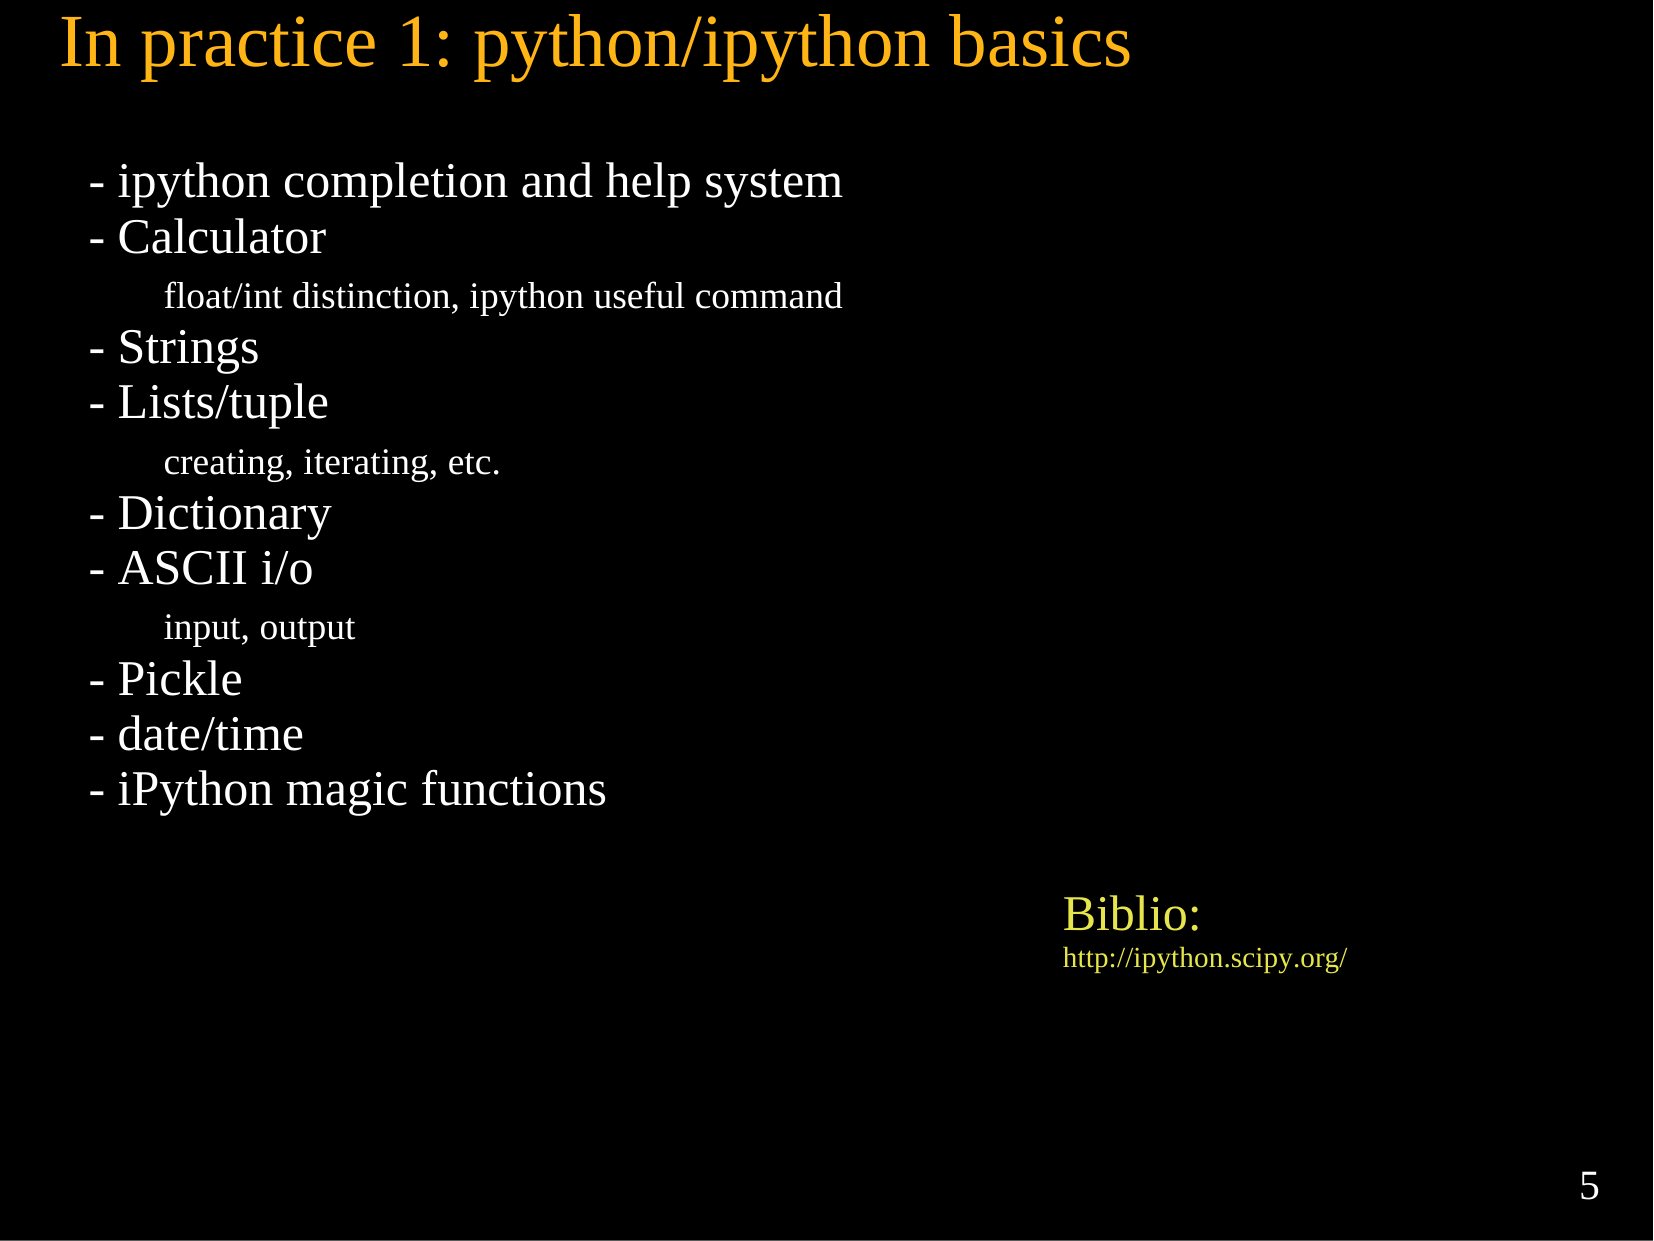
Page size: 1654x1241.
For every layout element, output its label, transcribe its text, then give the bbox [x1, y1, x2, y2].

text_box Biblio: http://ipython.scipy.org/ [1062, 885, 1536, 1118]
text_box In practice 1: python/ipython basics [59, 0, 1182, 104]
text_box - ipython completion and help system - Calculator float/int distinction, ipython useful command - Strings - Lists/tuple creating, iterating, etc. - Dictionary - ASCII i/o input, output - Pickle - date/time - iPython magic functions [88, 153, 845, 985]
